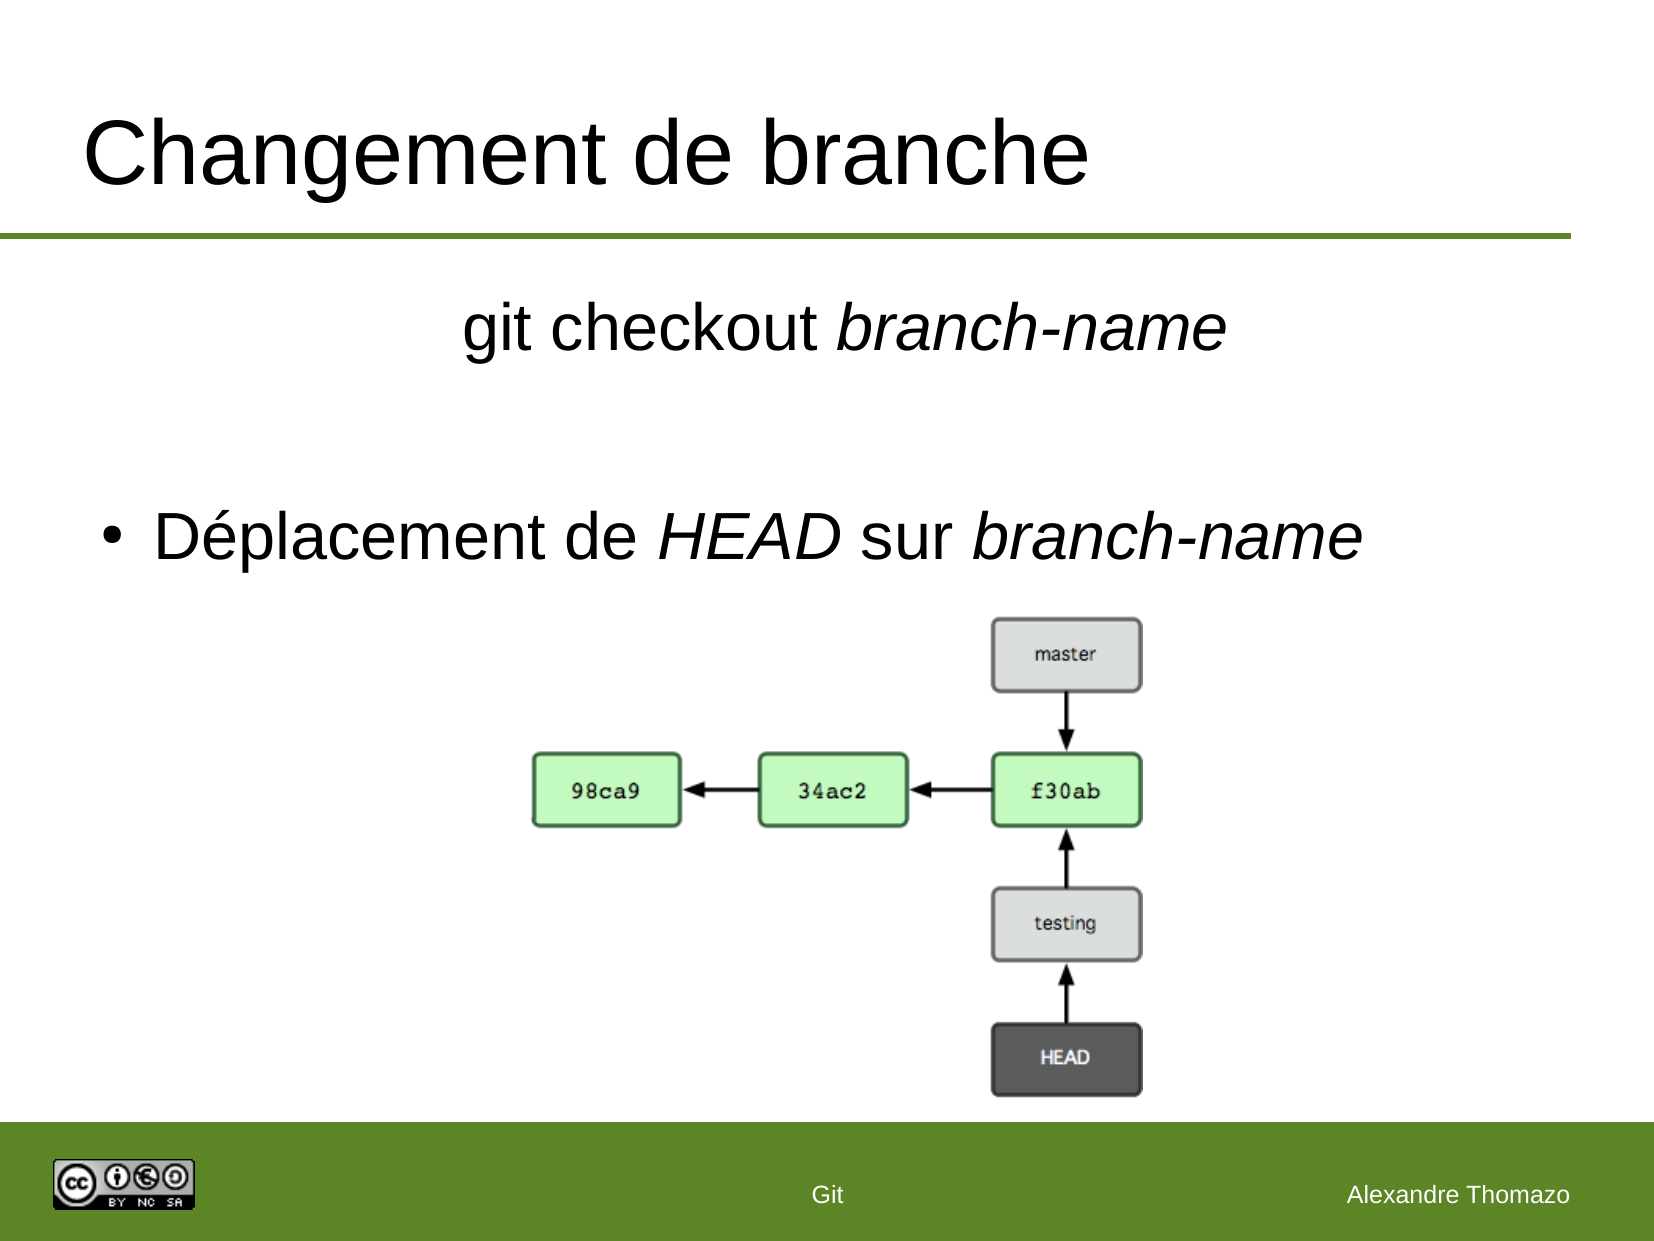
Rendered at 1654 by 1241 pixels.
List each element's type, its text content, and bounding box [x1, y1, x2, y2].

picture [529, 614, 1143, 1099]
title Changement de branche [82, 49, 1571, 257]
list git checkout branch-name Déplacement de HEAD sur branch-name [82, 290, 1538, 1010]
picture [53, 1159, 195, 1210]
